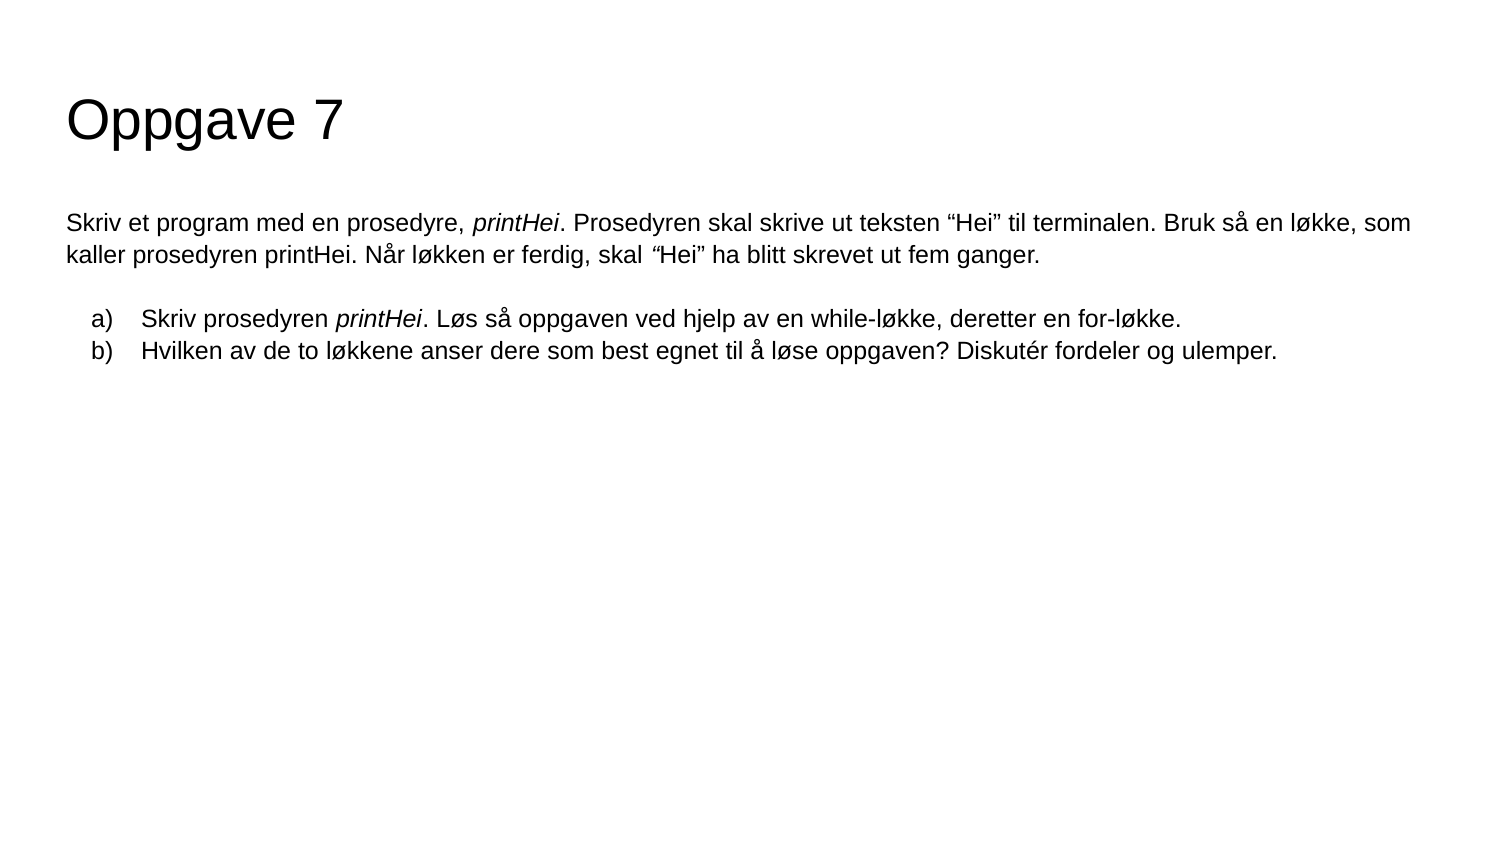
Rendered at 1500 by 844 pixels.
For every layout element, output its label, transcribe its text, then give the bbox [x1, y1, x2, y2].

title Oppgave 7 [51, 72, 1449, 167]
list Skriv et program med en prosedyre, printHei. Prosedyren skal skrive ut teksten “Hei” til terminalen. Bruk så en løkke, som kaller prosedyren printHei. Når løkken er ferdig, skal “Hei” ha blitt skrevet ut fem ganger. Skriv prosedyren printHei. Løs så oppgaven ved hjelp av en while-løkke, deretter en for-løkke. Hvilken av de to løkkene anser dere som best egnet til å løse oppgaven? Diskutér fordeler og ulemper. [51, 189, 1449, 750]
